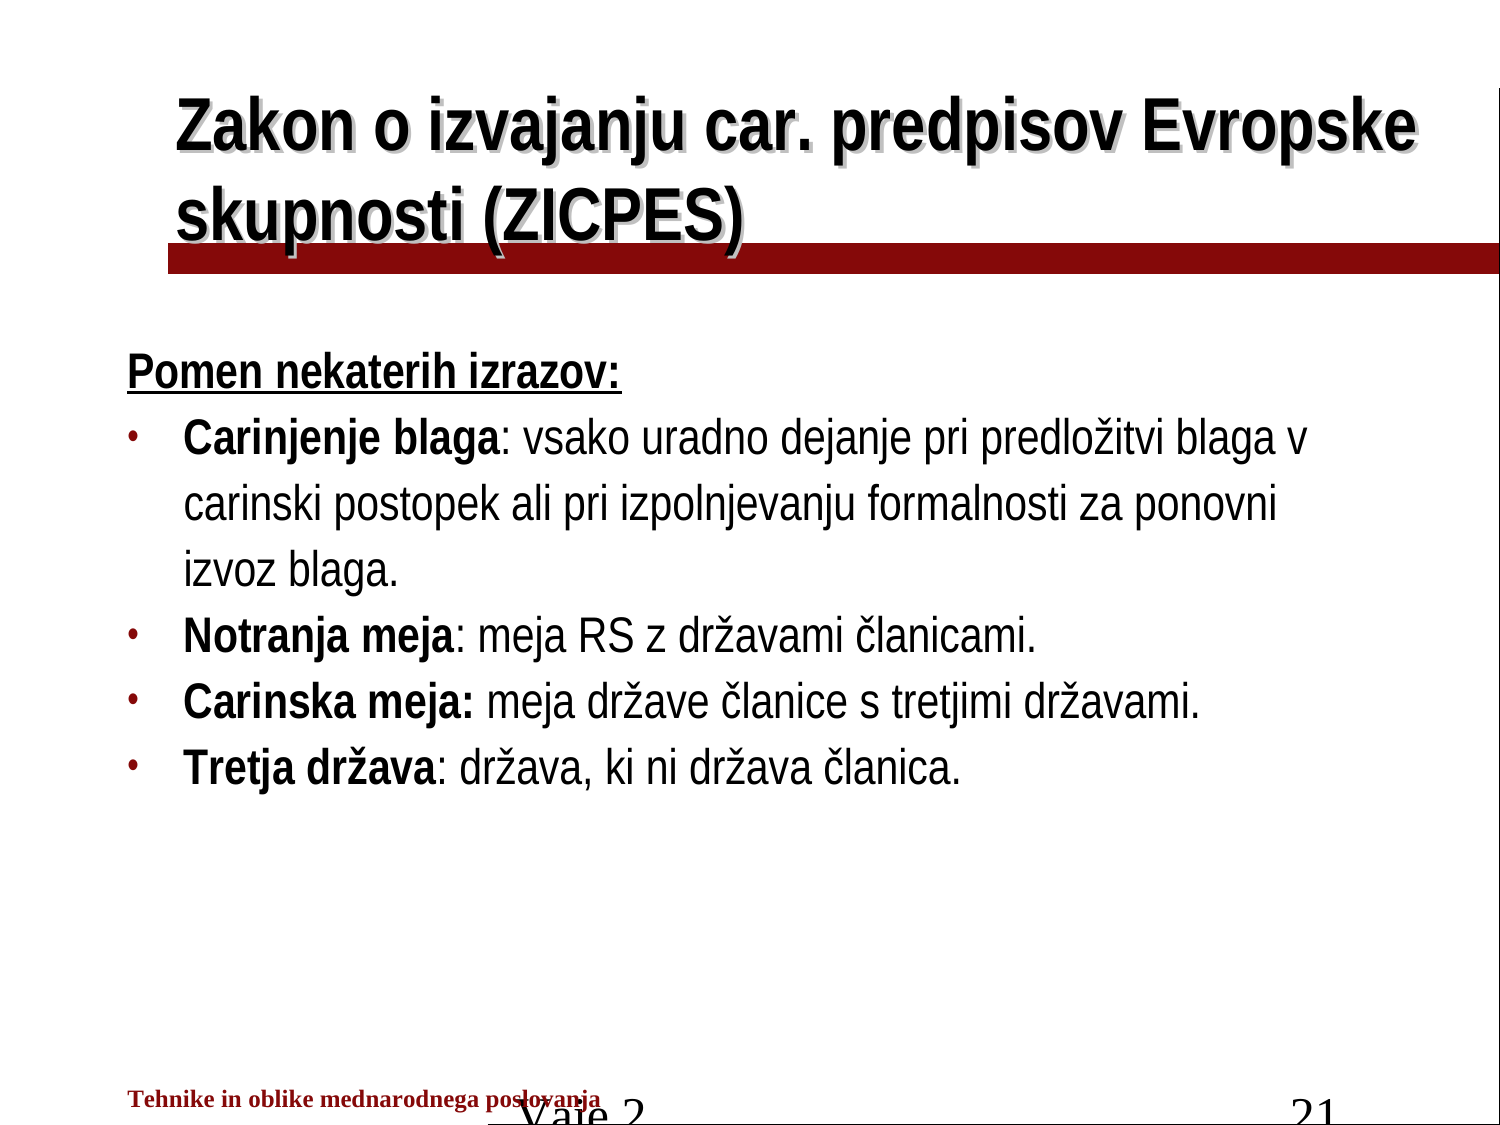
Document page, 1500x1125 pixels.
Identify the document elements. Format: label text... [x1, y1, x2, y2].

list Pomen nekaterih izrazov: Carinjenje blaga: vsako uradno dejanje pri predložitvi blaga v carinski postopek ali pri izpolnjevanju formalnosti za ponovni izvoz blaga. Notranja meja: meja RS z državami članicami. Carinska meja: meja države članice s tretjimi državami. Tretja država: država, ki ni država članica. [112, 324, 1388, 1001]
title Zakon o izvajanju car. predpisov Evropske skupnosti (ZICPES) [160, 67, 1436, 263]
